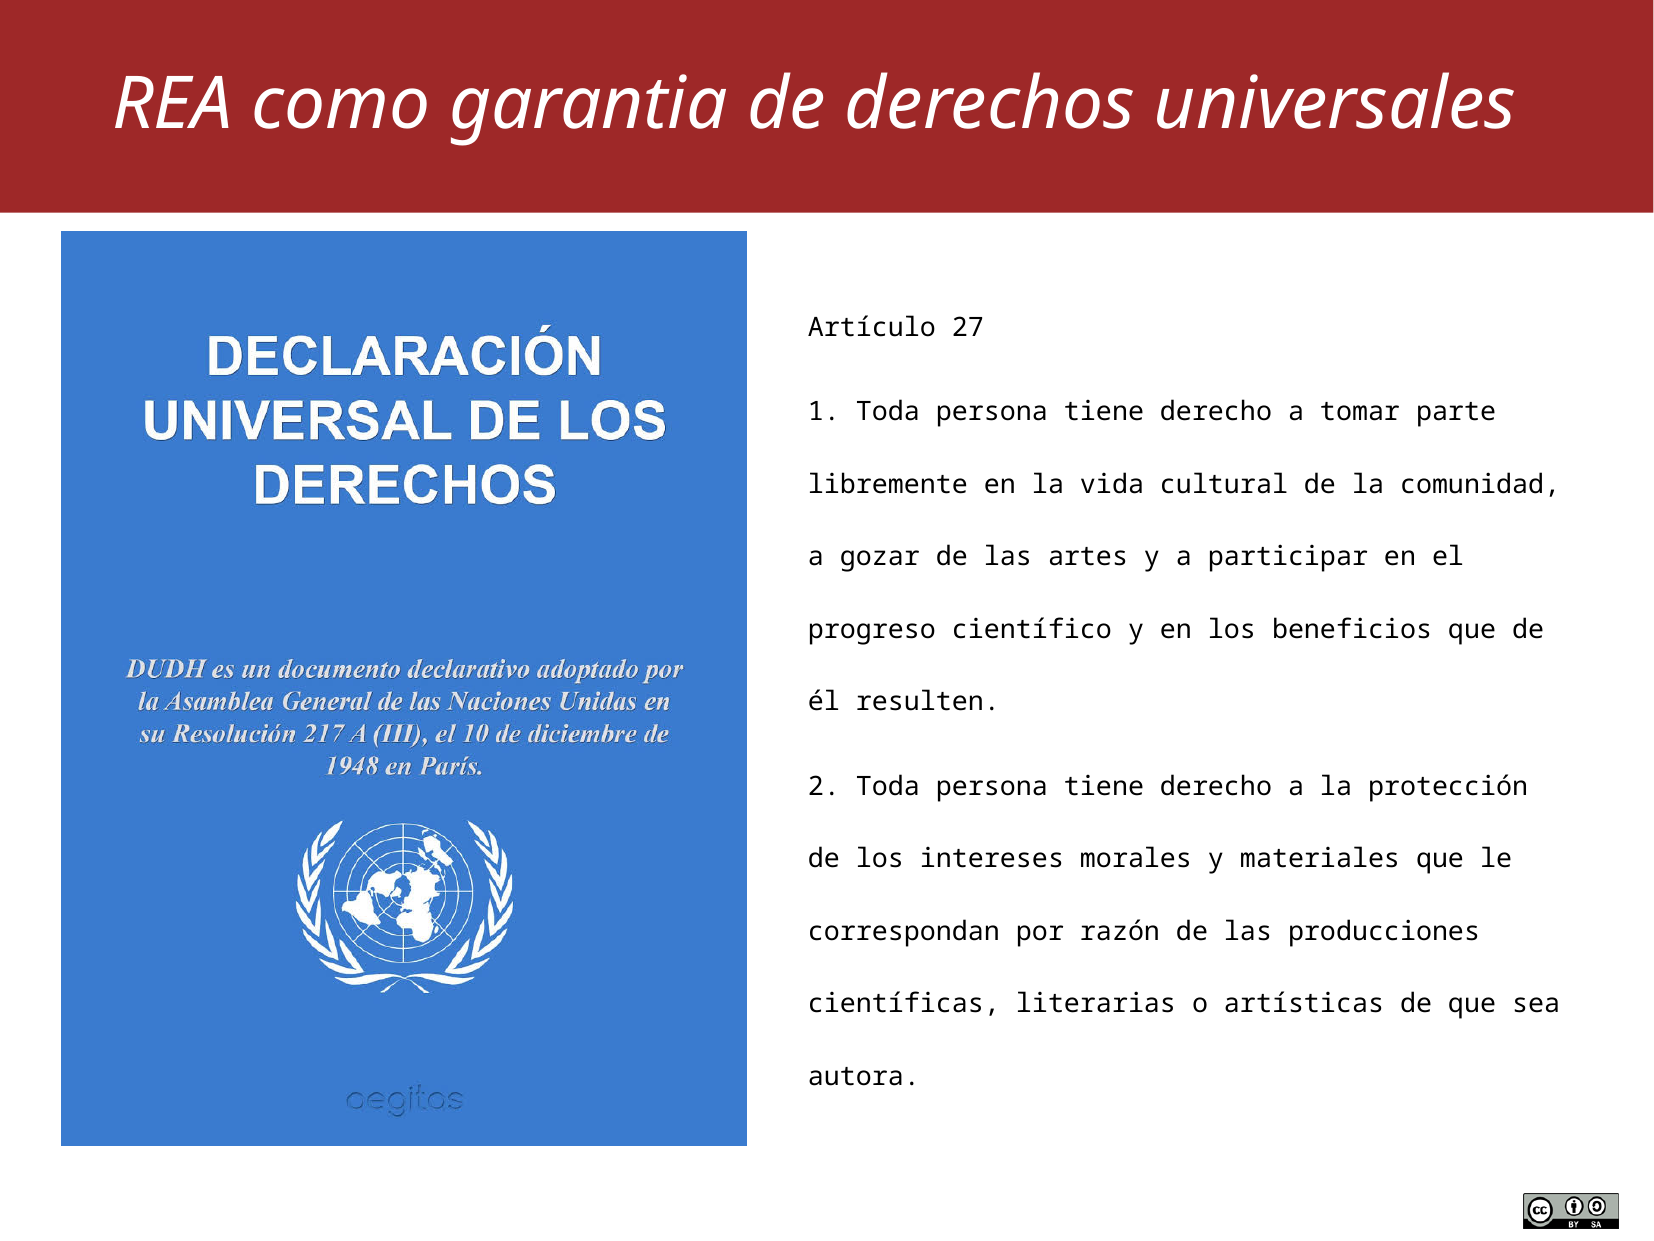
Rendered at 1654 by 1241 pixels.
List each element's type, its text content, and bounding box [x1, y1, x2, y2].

text_box REA como garantia de derechos universales [0, 0, 1654, 213]
picture [1523, 1193, 1619, 1229]
picture [61, 231, 747, 1146]
list Artículo 27 1. Toda persona tiene derecho a tomar parte libremente en la vida cultural de la comunidad, a gozar de las artes y a participar en el progreso científico y en los beneficios que de él resulten. 2. Toda persona tiene derecho a la protección de los intereses morales y materiales que le correspondan por razón de las producciones científicas, literarias o artísticas de que sea autora. [779, 271, 1571, 1099]
